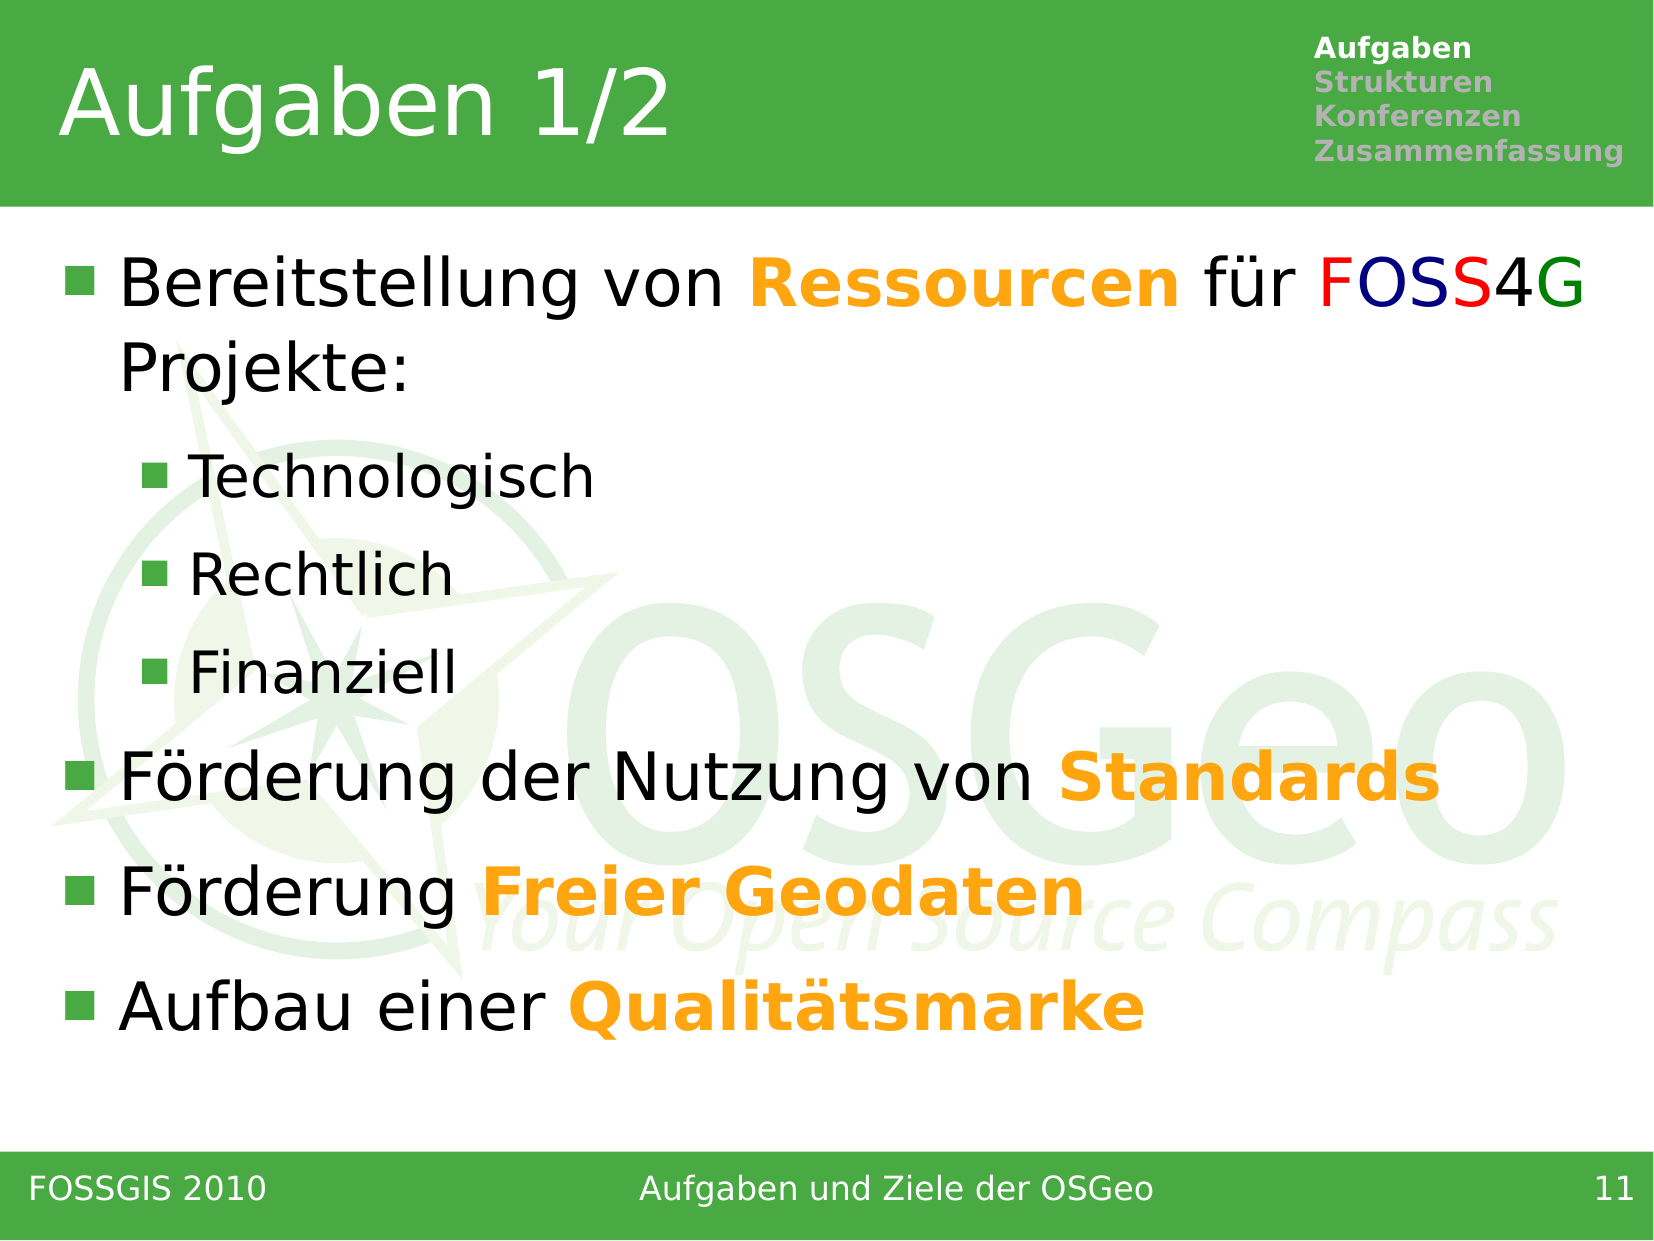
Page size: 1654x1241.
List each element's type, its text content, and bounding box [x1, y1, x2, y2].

title Aufgaben 1/2 [59, 29, 1299, 178]
text_box Aufgaben Strukturen Konferenzen Zusammenfassung [1299, 23, 1654, 201]
list Bereitstellung von Ressourcen für FOSS4G Projekte: Technologisch Rechtlich Finanziell Förderung der Nutzung von Standards Förderung Freier Geodaten Aufbau einer Qualitätsmarke [47, 236, 1595, 1123]
